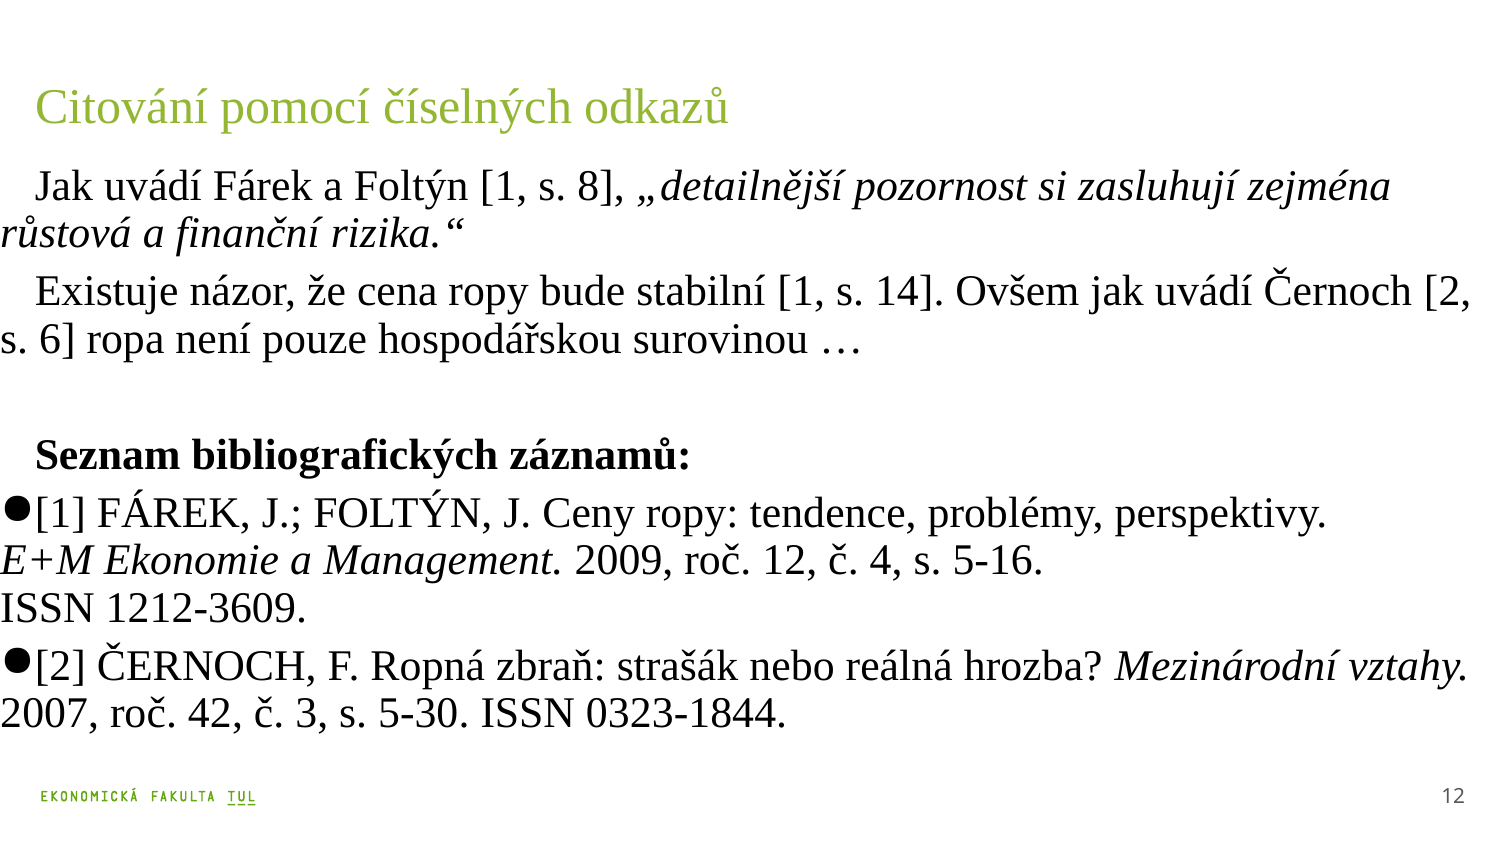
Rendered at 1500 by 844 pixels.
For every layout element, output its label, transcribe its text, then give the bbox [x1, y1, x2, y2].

title Citování pomocí číselných odkazů [35, 59, 1500, 147]
list Jak uvádí Fárek a Foltýn [1, s. 8], „detailnější pozornost si zasluhují zejména růstová a finanční rizika.“ Existuje názor, že cena ropy bude stabilní [1, s. 14]. Ovšem jak uvádí Černoch [2, s. 6] ropa není pouze hospodářskou surovinou … Seznam bibliografických záznamů: [1] FÁREK, J.; FOLTÝN, J. Ceny ropy: tendence, problémy, perspektivy. E+M Ekonomie a Management. 2009, roč. 12, č. 4, s. 5-16. ISSN 1212-3609. [2] ČERNOCH, F. Ropná zbraň: strašák nebo reálná hrozba? Mezinárodní vztahy. 2007, roč. 42, č. 3, s. 5-30. ISSN 0323-1844. [0, 147, 1500, 609]
